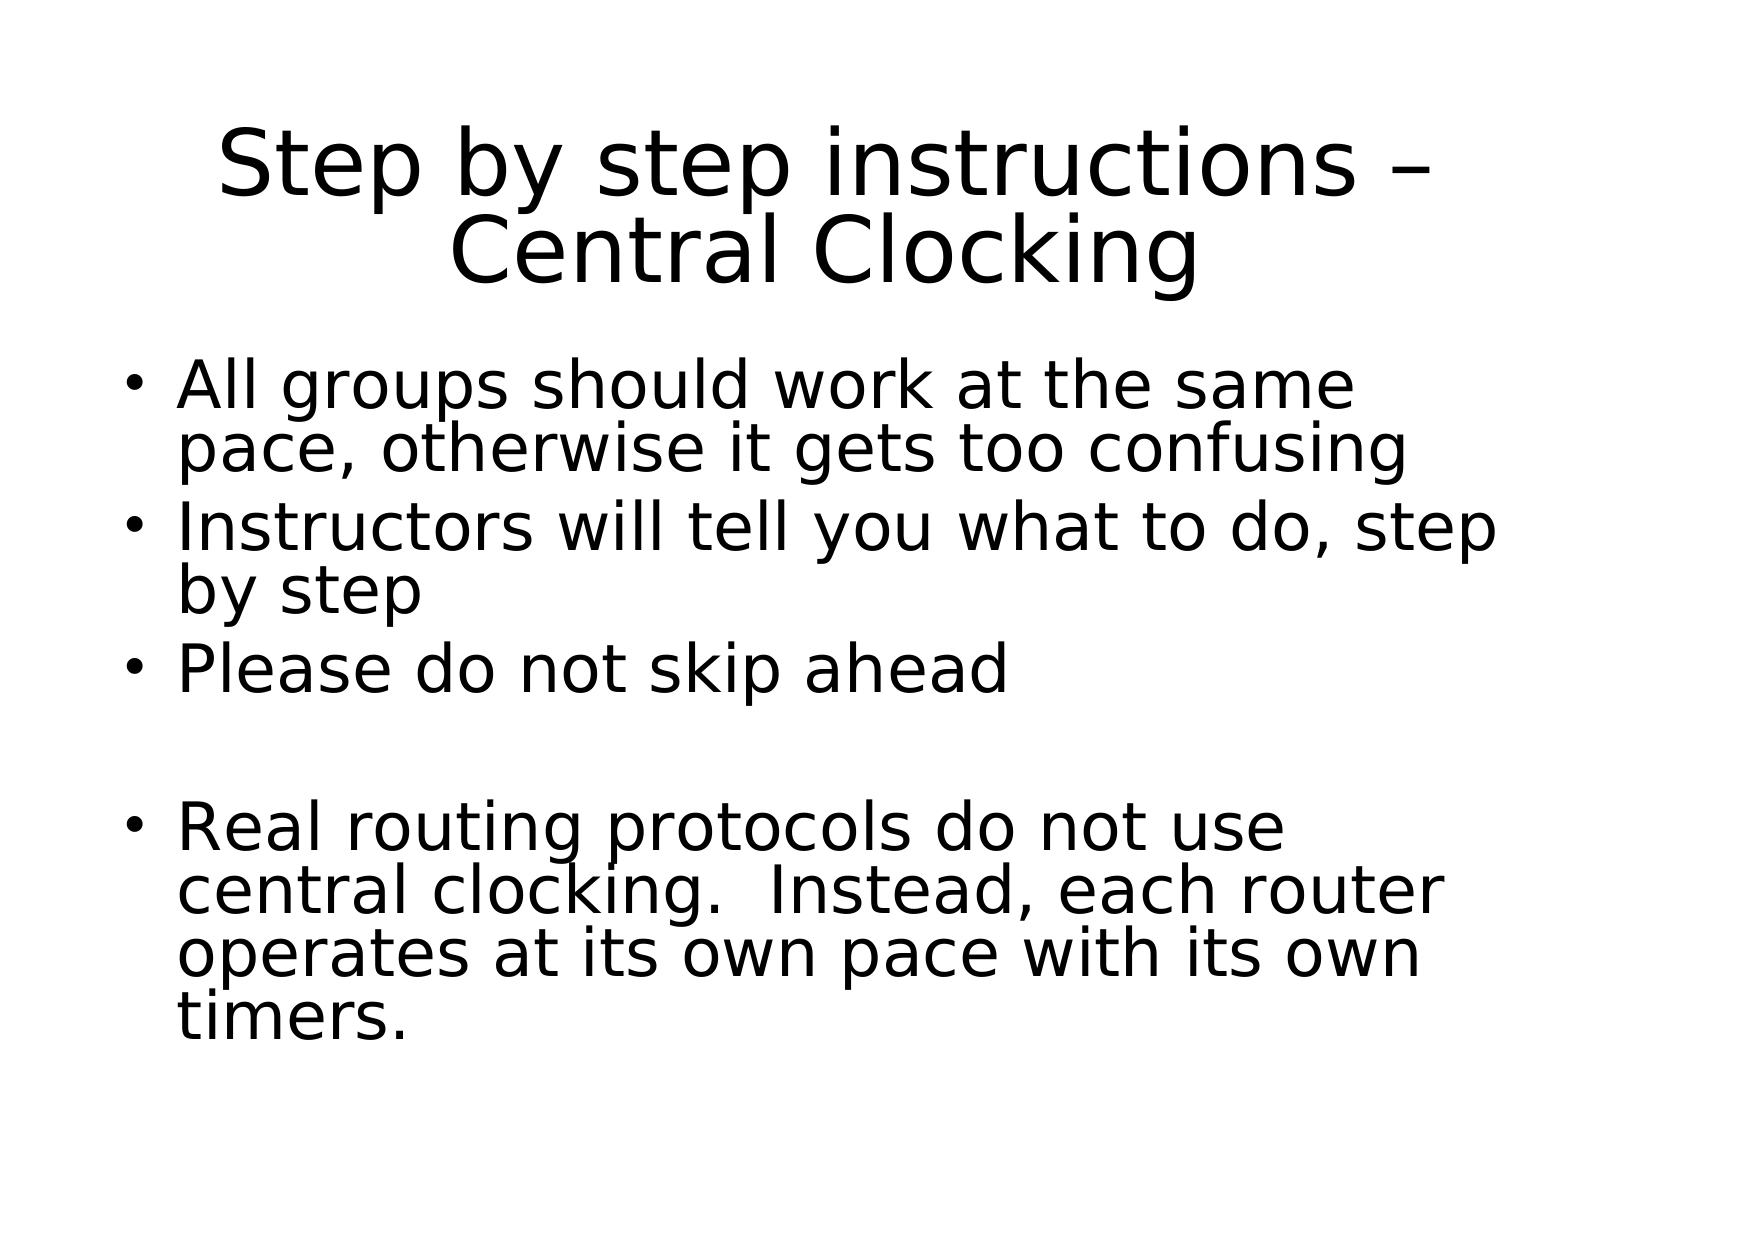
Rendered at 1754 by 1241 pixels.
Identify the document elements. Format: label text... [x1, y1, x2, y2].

title Step by step instructions – Central Clocking [123, 107, 1529, 319]
list All groups should work at the same pace, otherwise it gets too confusing Instructors will tell you what to do, step by step Please do not skip ahead Real routing protocols do not use central clocking. Instead, each router operates at its own pace with its own timers. [123, 357, 1529, 1102]
